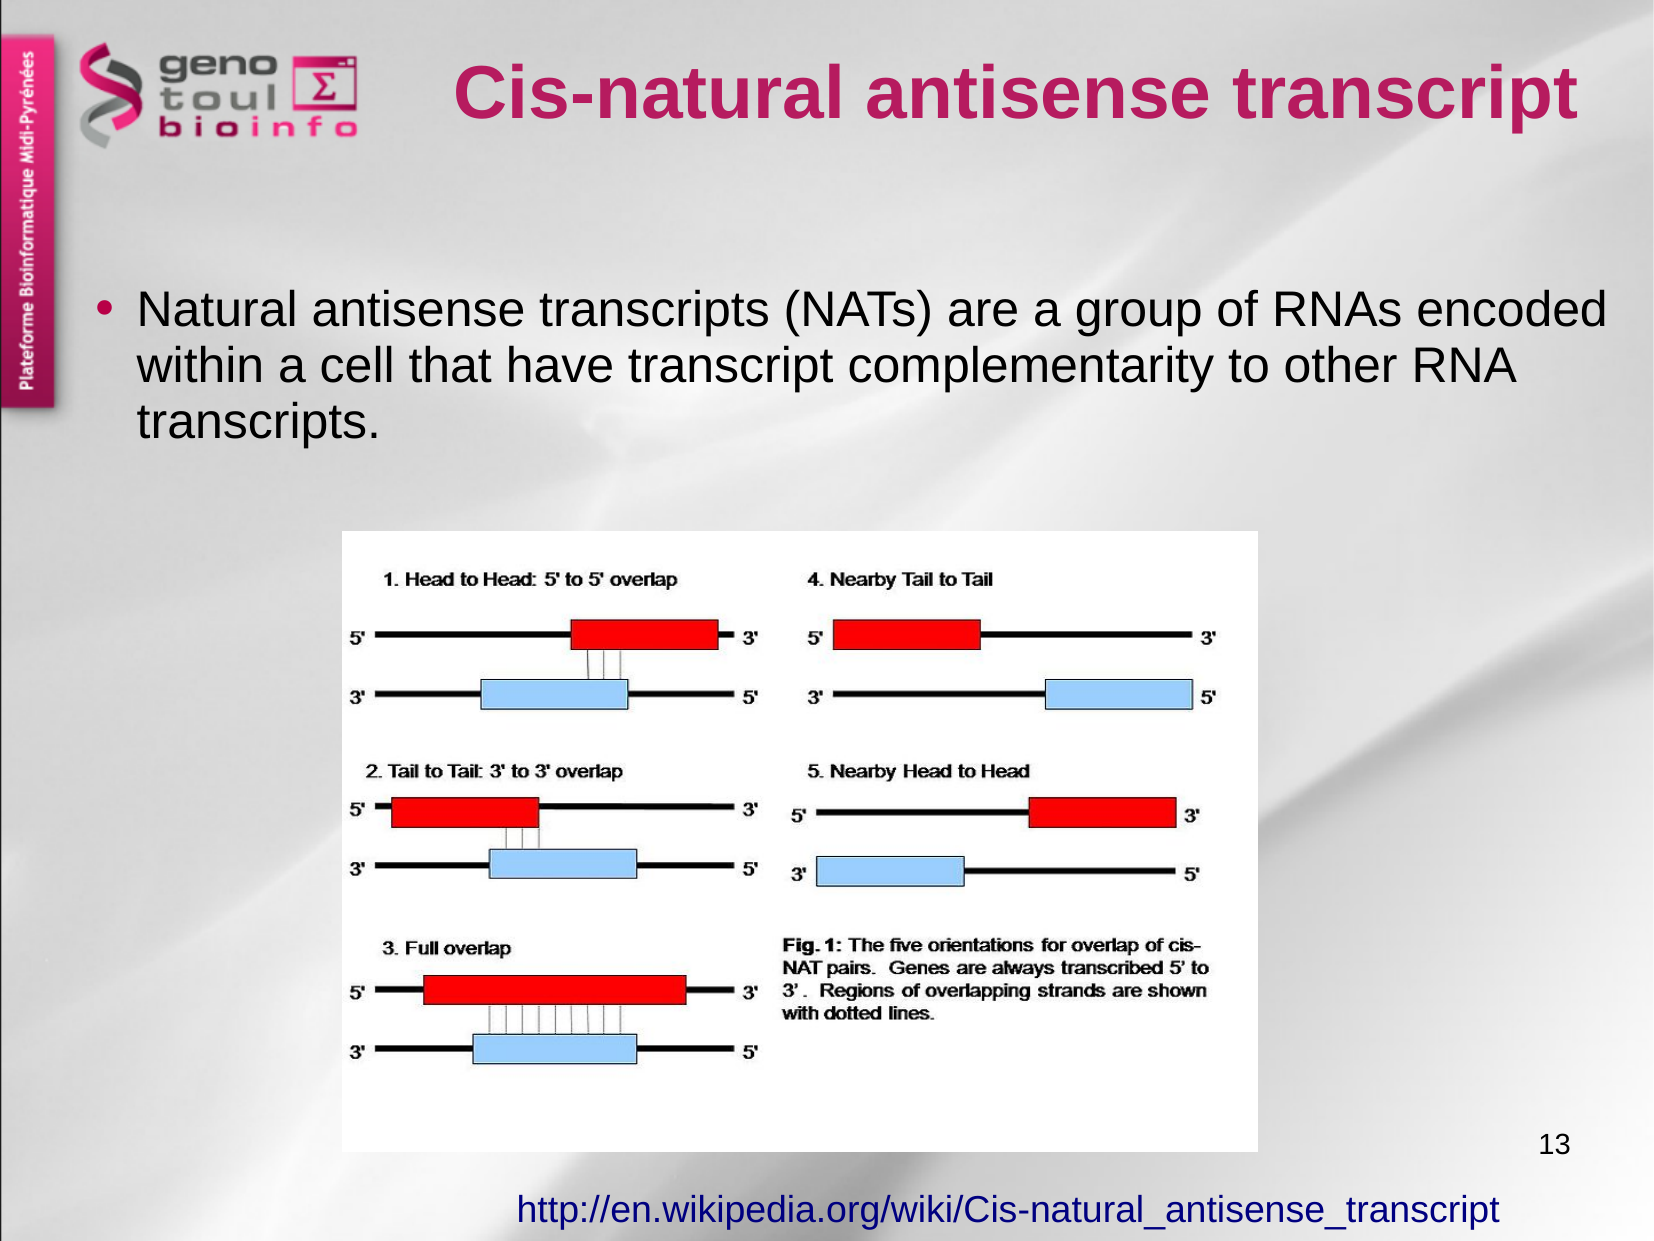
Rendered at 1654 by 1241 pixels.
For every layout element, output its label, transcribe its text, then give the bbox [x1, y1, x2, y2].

text_box Natural antisense transcripts (NATs) are a group of RNAs encoded within a cell that have transcript complementarity to other RNA transcripts. [0, 274, 1625, 1152]
picture [0, 0, 1654, 1241]
title Cis-natural antisense transcript [165, 0, 1654, 193]
text_box http://en.wikipedia.org/wiki/Cis-natural_antisense_transcript [501, 1181, 1595, 1239]
